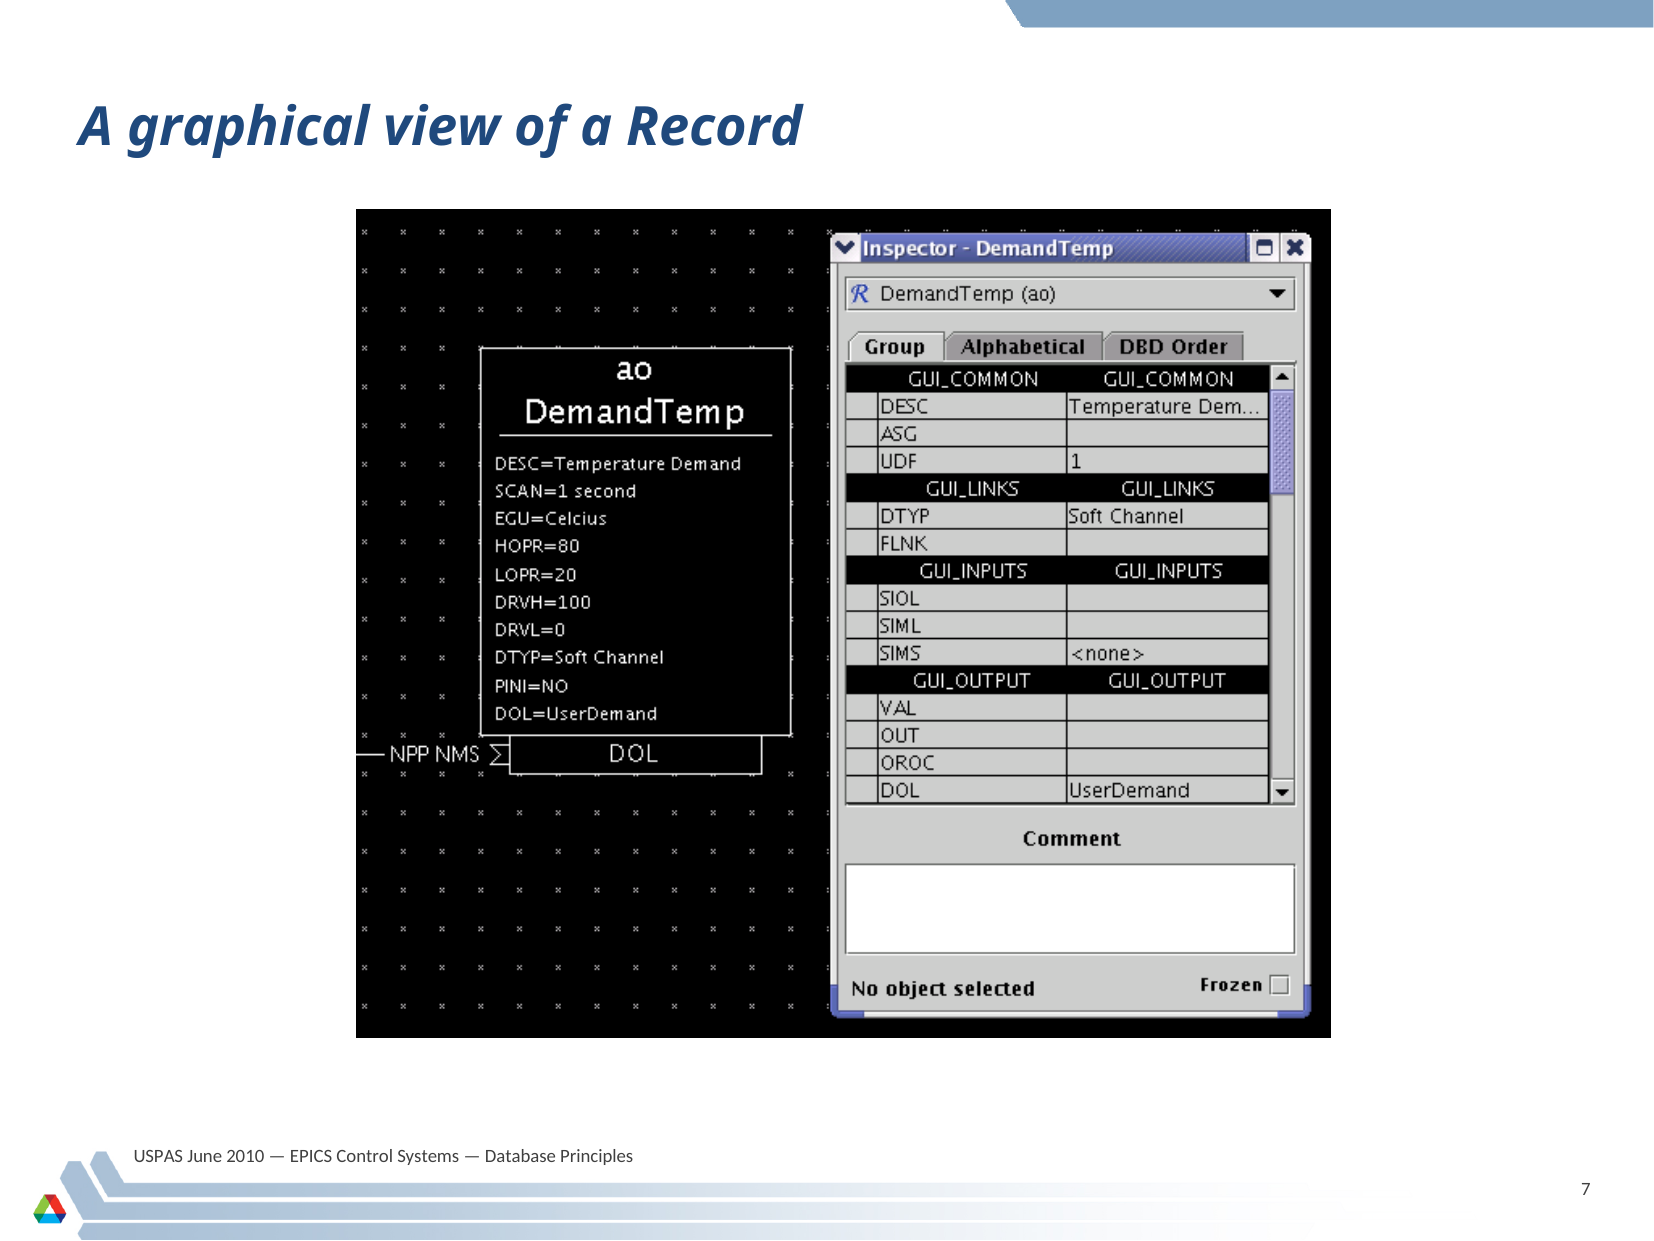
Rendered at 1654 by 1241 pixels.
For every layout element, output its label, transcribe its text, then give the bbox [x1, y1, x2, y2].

picture [0, 0, 1654, 29]
picture [356, 209, 1331, 1039]
title A graphical view of a Record [79, 80, 1434, 170]
picture [0, 1143, 1654, 1240]
